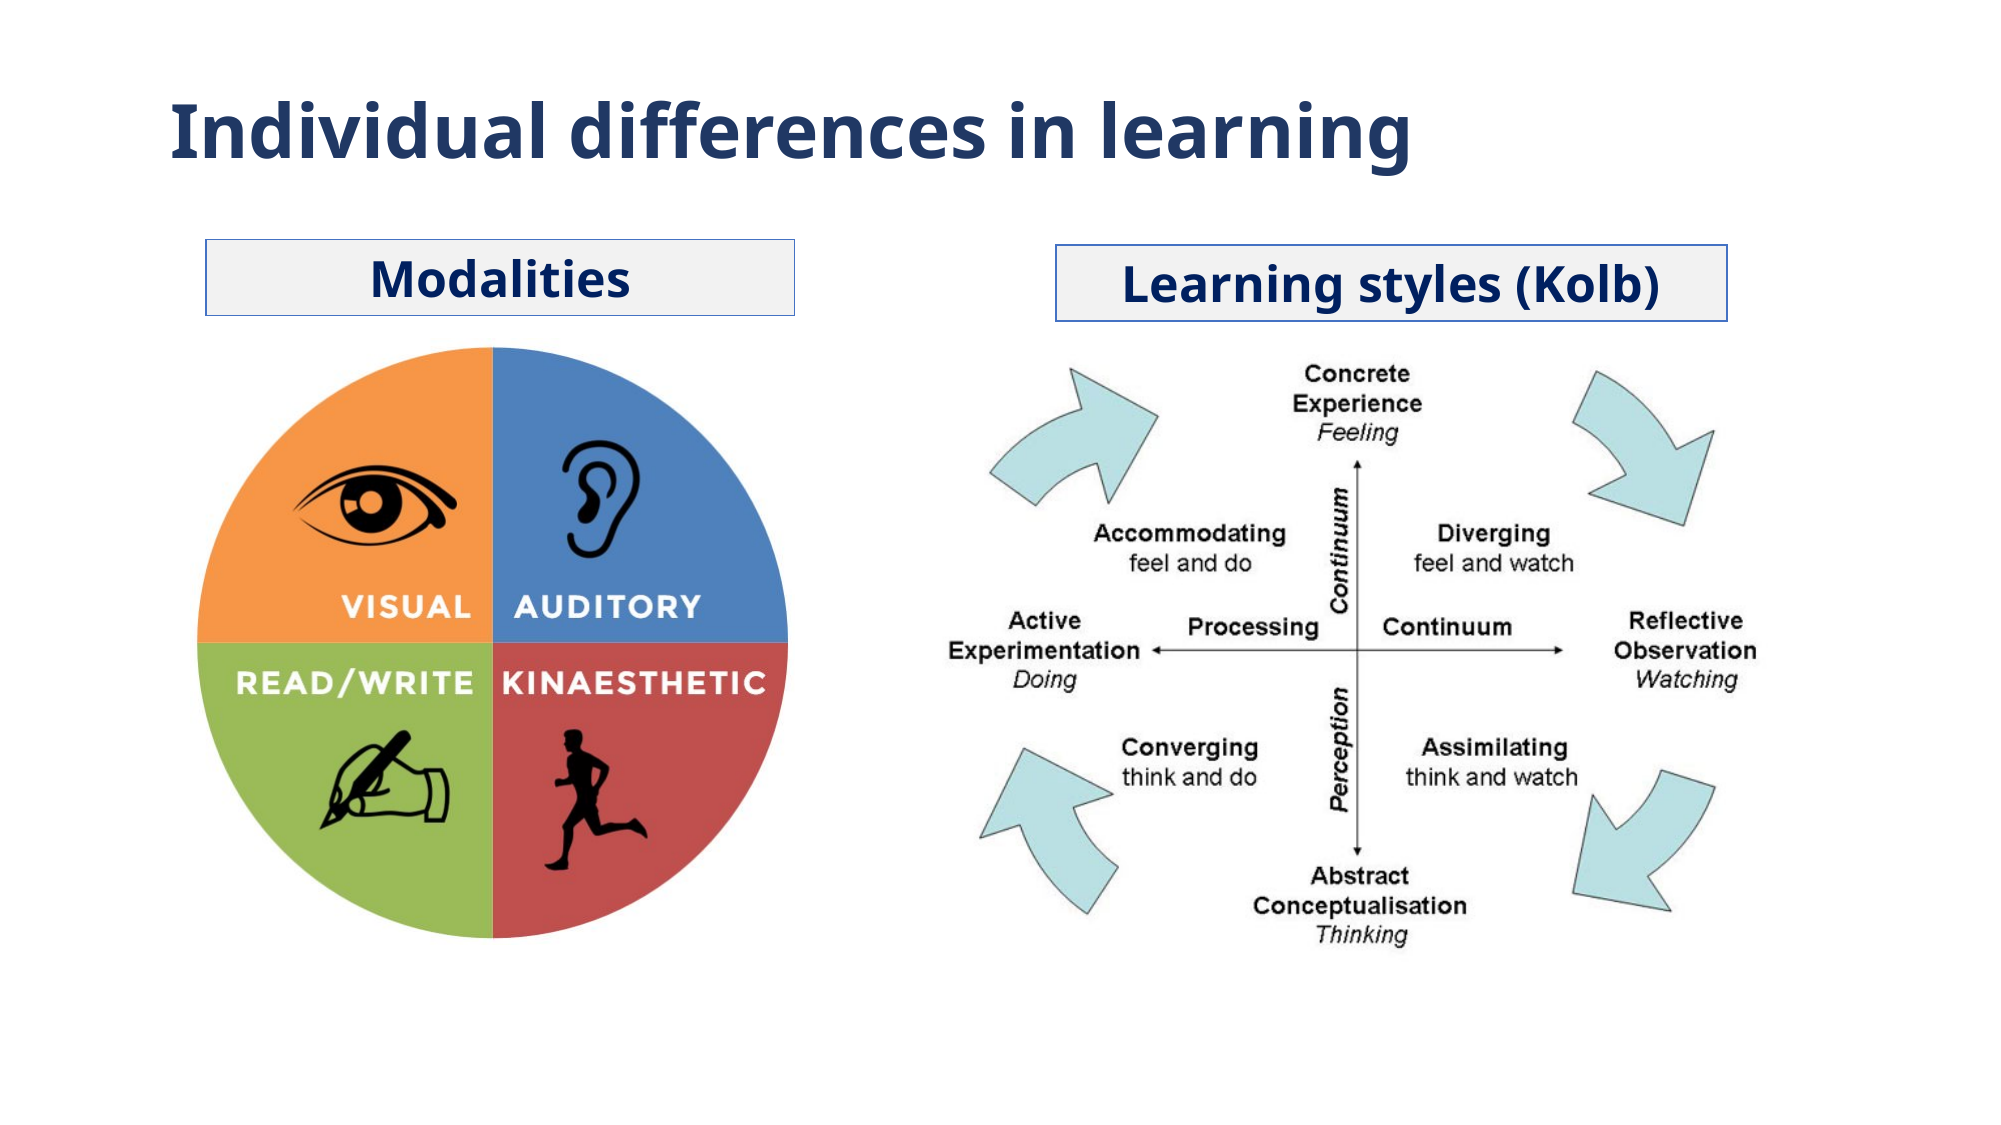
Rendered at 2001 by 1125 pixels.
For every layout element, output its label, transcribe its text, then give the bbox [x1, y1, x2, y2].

picture [880, 271, 1867, 1012]
text_box Individual differences in learning [155, 75, 1677, 182]
text_box Learning styles (Kolb) [1055, 245, 1728, 321]
picture [190, 338, 795, 945]
text_box Modalities [205, 239, 795, 316]
